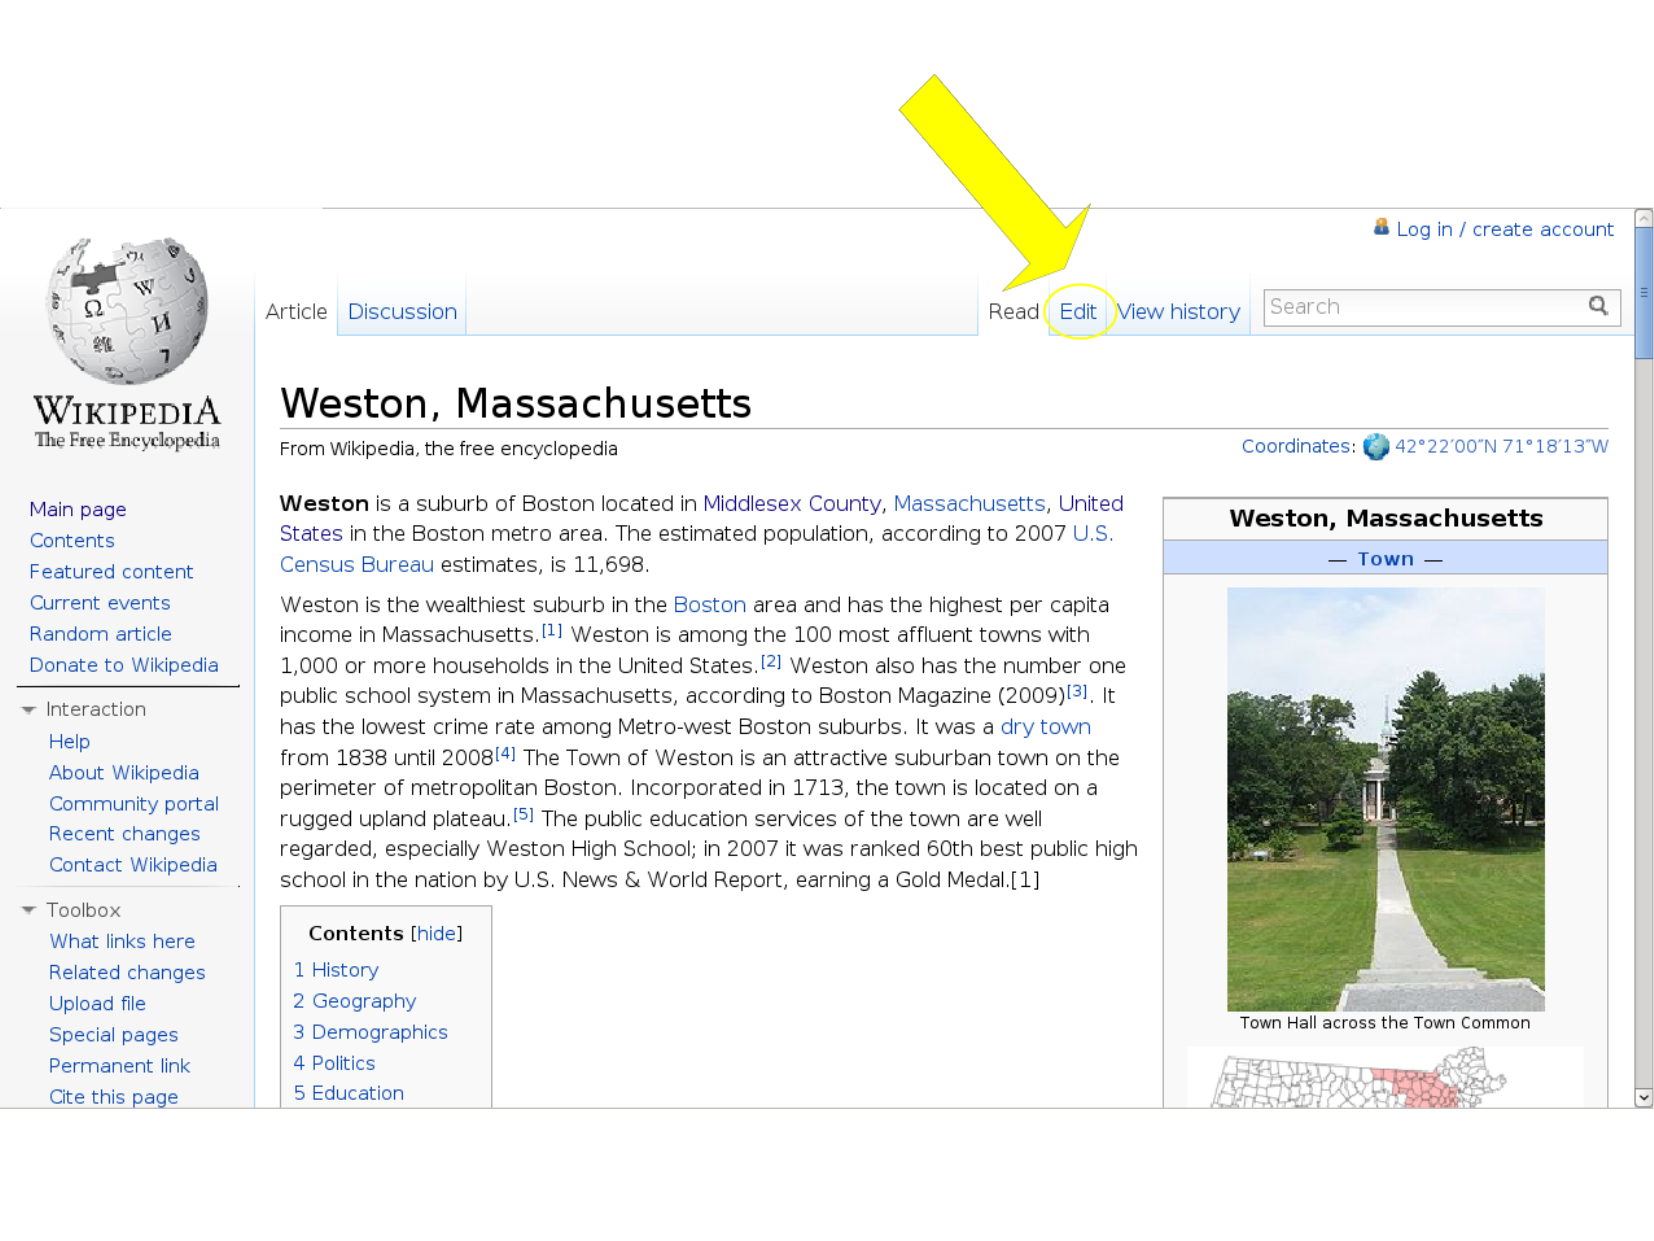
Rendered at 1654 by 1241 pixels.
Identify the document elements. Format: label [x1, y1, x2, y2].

picture [0, 74, 1654, 1110]
